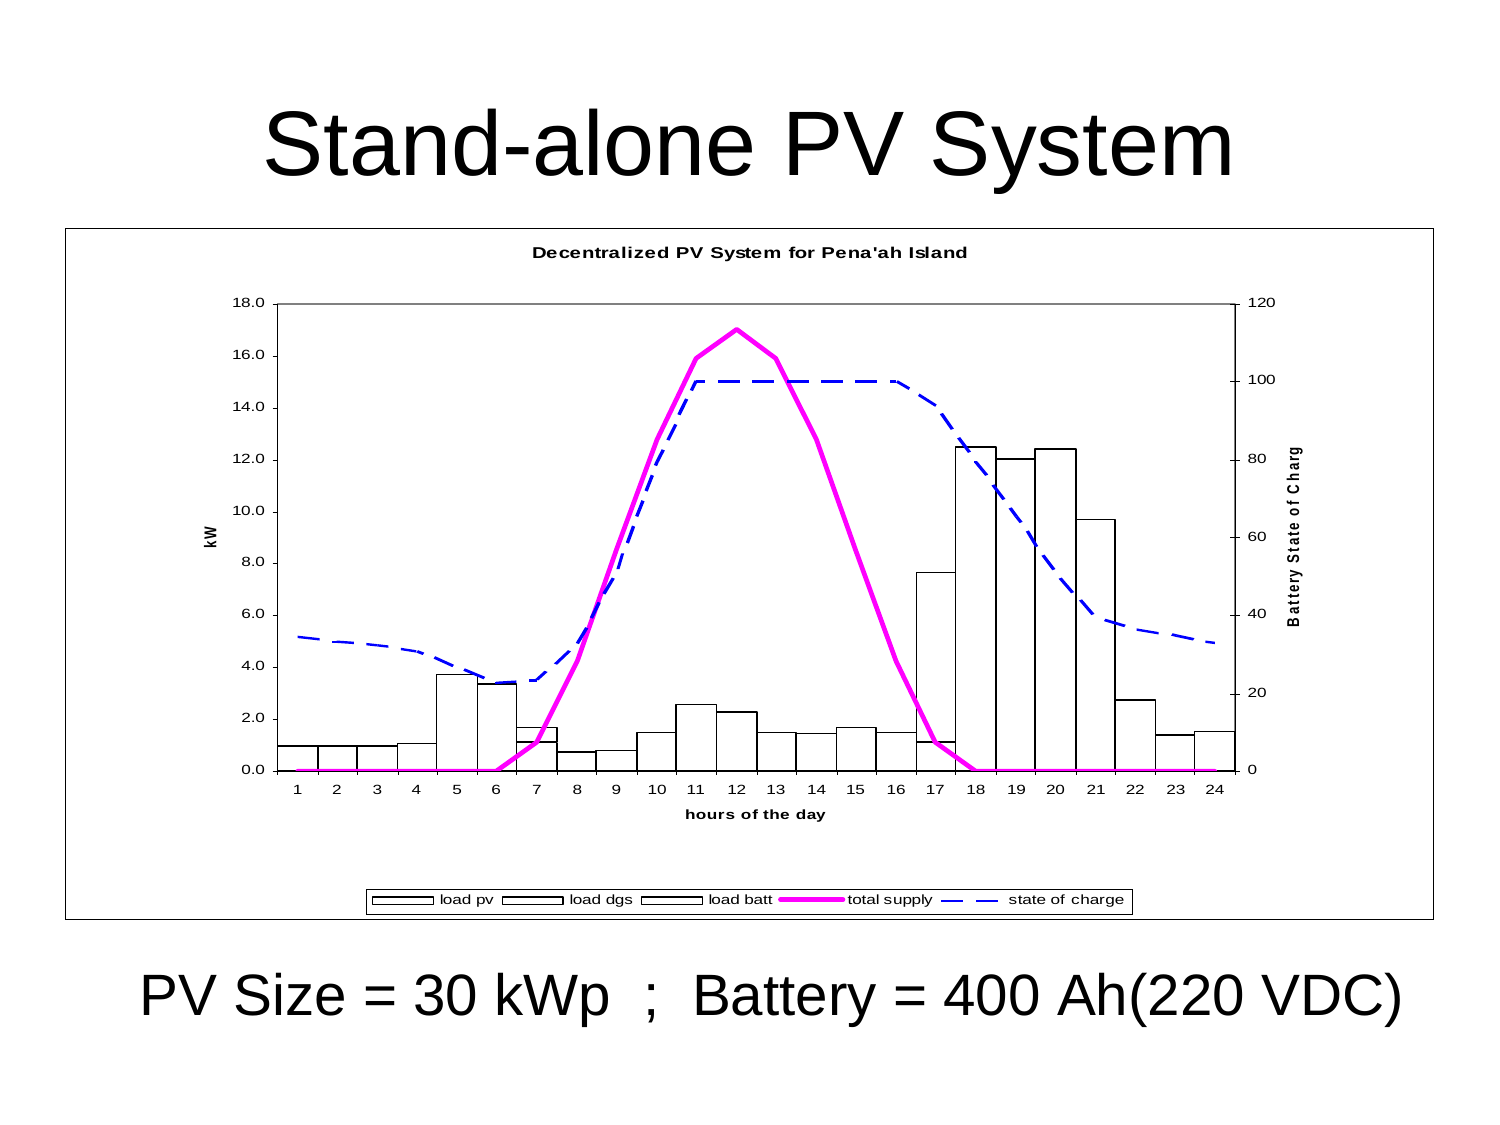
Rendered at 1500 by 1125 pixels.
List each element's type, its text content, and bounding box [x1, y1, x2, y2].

title Stand-alone PV System [75, 45, 1426, 221]
picture [57, 221, 1443, 925]
list PV Size = 30 kWp ; Battery = 400 Ah(220 VDC) [124, 949, 1425, 1050]
